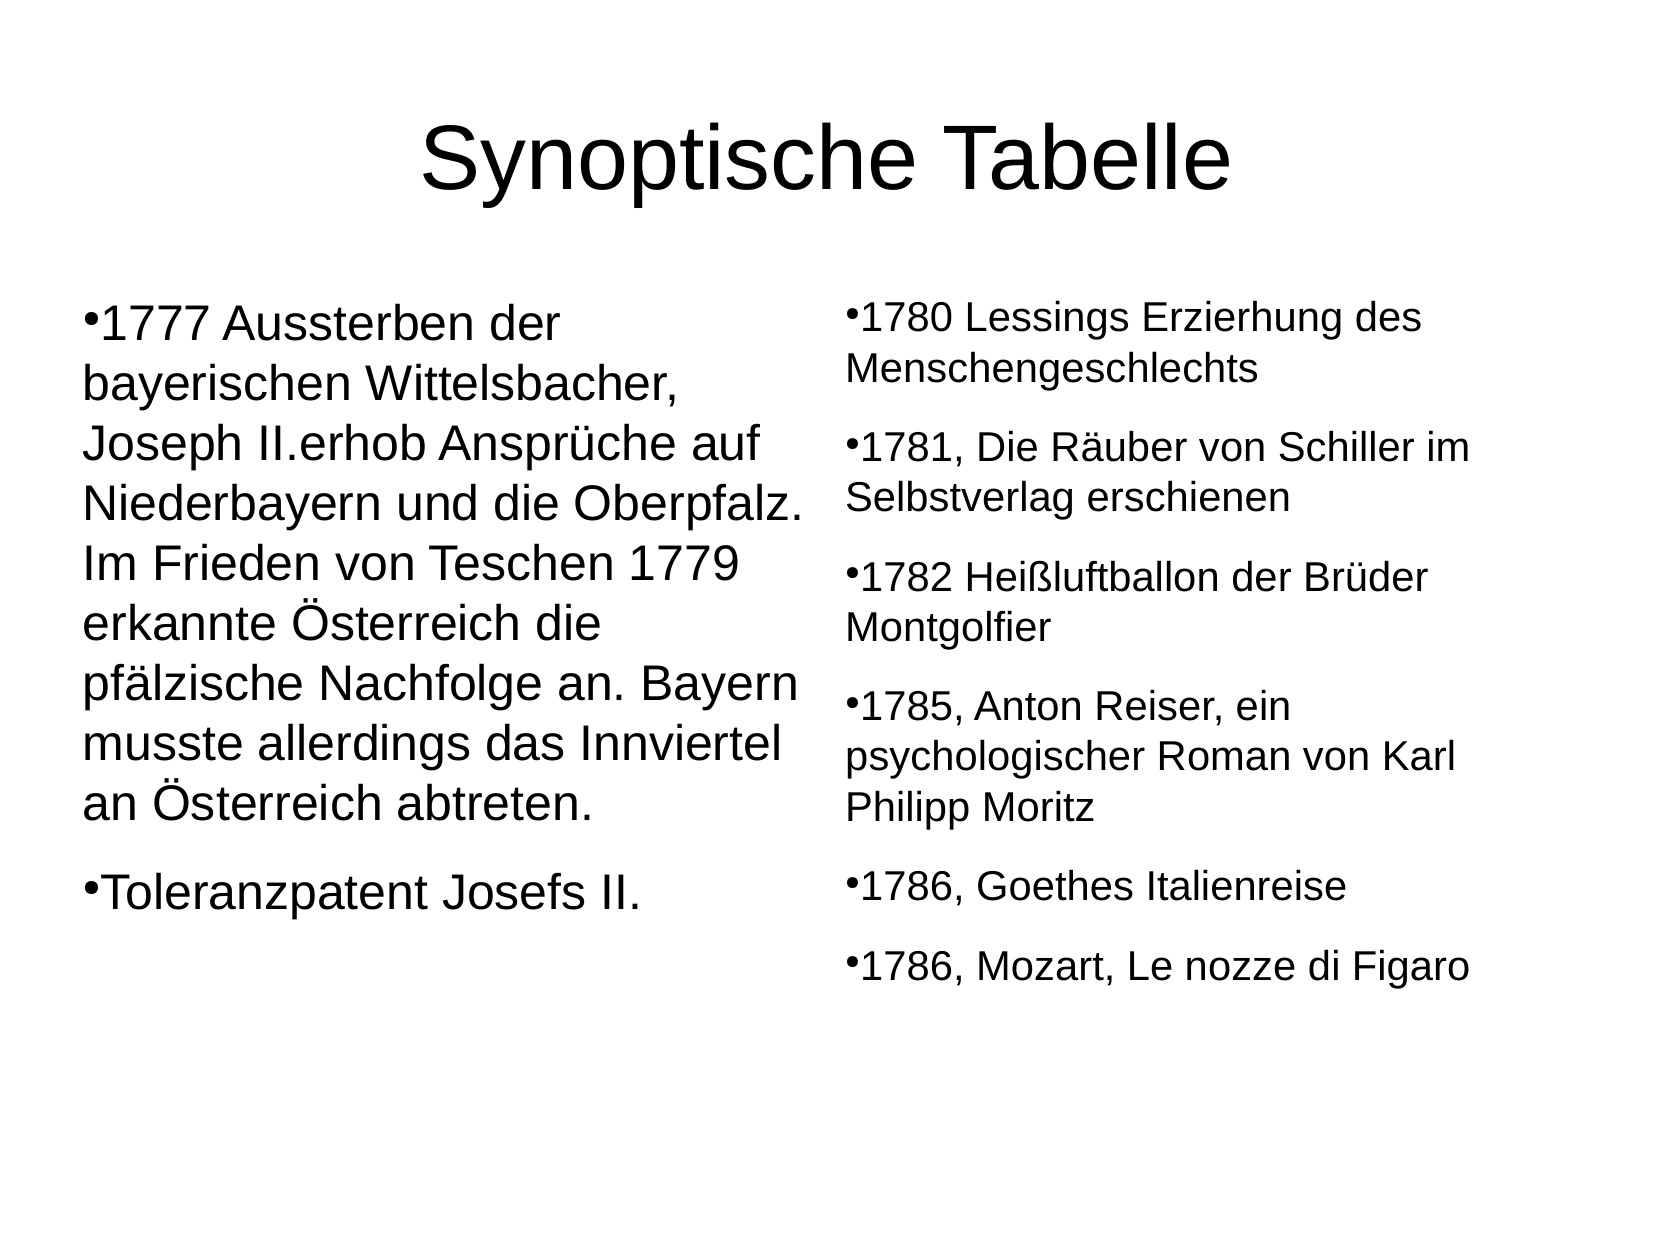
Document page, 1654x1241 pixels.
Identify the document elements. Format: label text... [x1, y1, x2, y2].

list 1780 Lessings Erzierhung des Menschengeschlechts 1781, Die Räuber von Schiller im Selbstverlag erschienen 1782 Heißluftballon der Brüder Montgolfier 1785, Anton Reiser, ein psychologischer Roman von Karl Philipp Moritz 1786, Goethes Italienreise 1786, Mozart, Le nozze di Figaro [845, 290, 1572, 1010]
title Synoptische Tabelle [82, 49, 1571, 257]
list 1777 Aussterben der bayerischen Wittelsbacher, Joseph II.erhob Ansprüche auf Niederbayern und die Oberpfalz. Im Frieden von Teschen 1779 erkannte Österreich die pfälzische Nachfolge an. Bayern musste allerdings das Innviertel an Österreich abtreten. Toleranzpatent Josefs II. [82, 290, 809, 1010]
